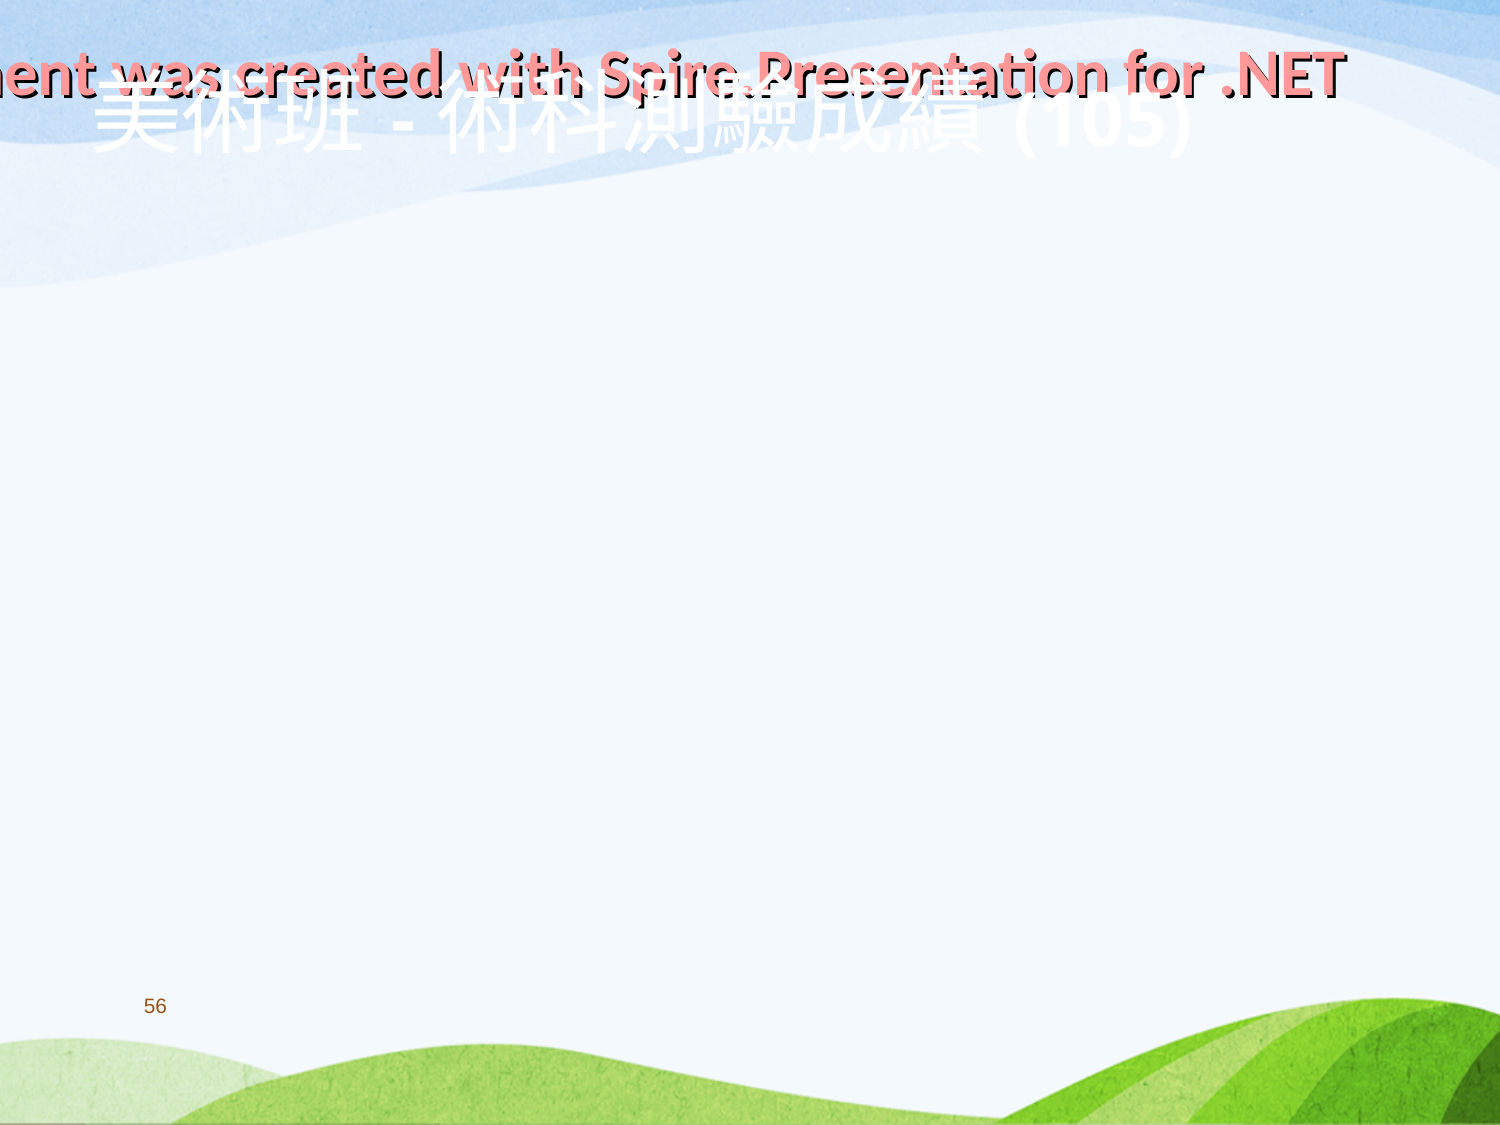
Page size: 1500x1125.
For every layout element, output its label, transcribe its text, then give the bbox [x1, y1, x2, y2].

picture [0, 0, 1500, 1125]
text_box 56 [129, 987, 223, 1025]
title 美術班-術科測驗成績(105) [75, 43, 1425, 184]
